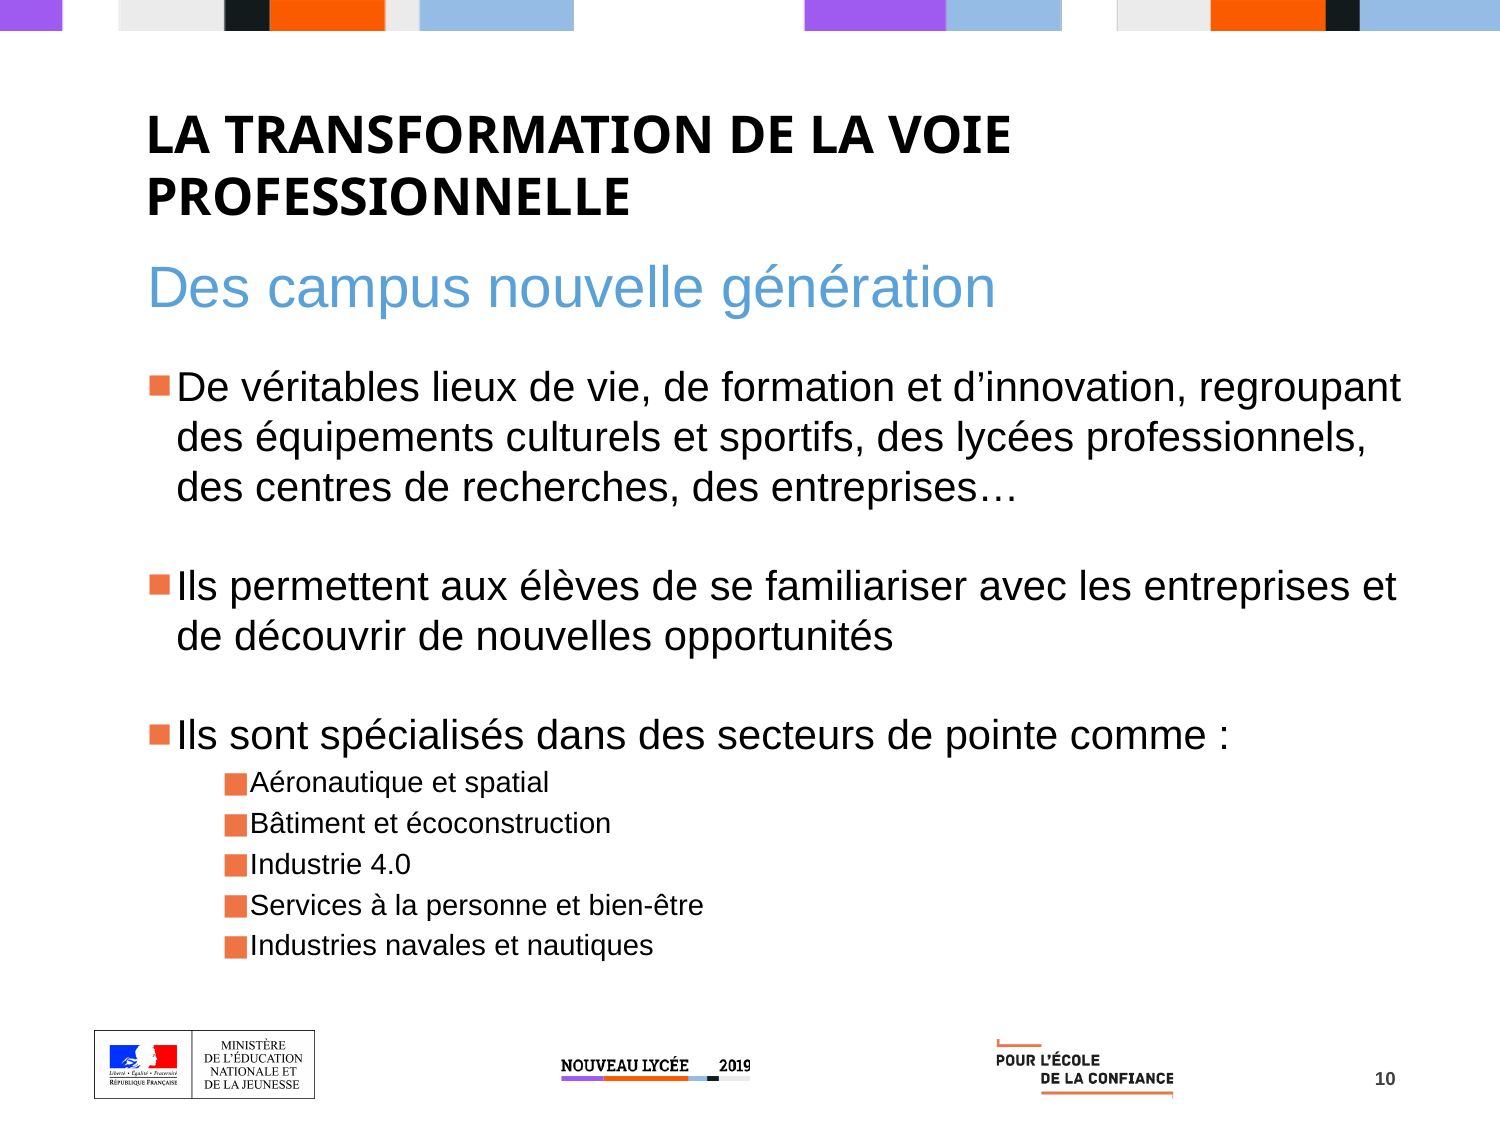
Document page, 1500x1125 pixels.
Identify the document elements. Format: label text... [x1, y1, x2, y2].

picture [94, 1030, 315, 1099]
slide_number <numéro> [1337, 1048, 1411, 1109]
title La transformation de la voie professionnelle [130, 58, 1424, 269]
list Des campus nouvelle génération De véritables lieux de vie, de formation et d’innovation, regroupant des équipements culturels et sportifs, des lycées professionnels, des centres de recherches, des entreprises… Ils permettent aux élèves de se familiariser avec les entreprises et de découvrir de nouvelles opportunités Ils sont spécialisés dans des secteurs de pointe comme : Aéronautique et spatial Bâtiment et écoconstruction Industrie 4.0 Services à la personne et bien-être Industries navales et nautiques [132, 241, 1425, 1035]
